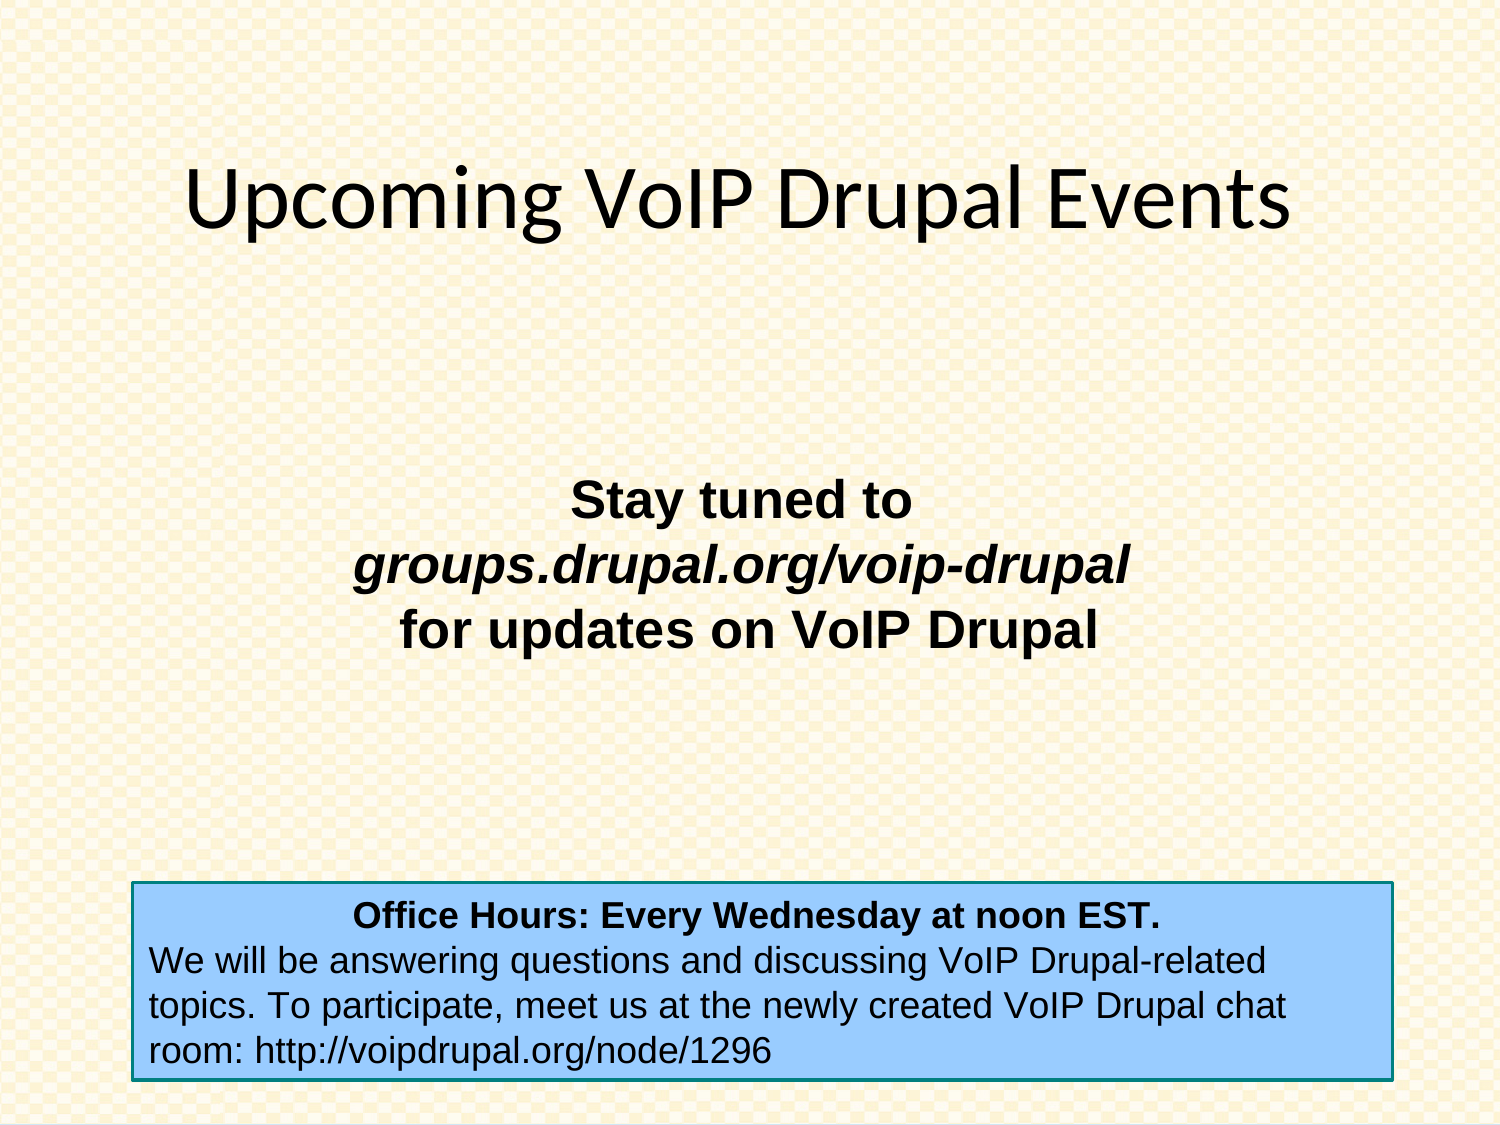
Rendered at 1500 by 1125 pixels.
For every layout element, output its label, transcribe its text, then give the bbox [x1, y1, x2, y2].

picture [0, 0, 1500, 1124]
title Upcoming VoIP Drupal Events [169, 115, 1500, 268]
text_box Office Hours: Every Wednesday at noon EST. We will be answering questions and discussing VoIP Drupal-related topics. To participate, meet us at the newly created VoIP Drupal chat room: http://voipdrupal.org/node/1296 [132, 882, 1393, 1081]
